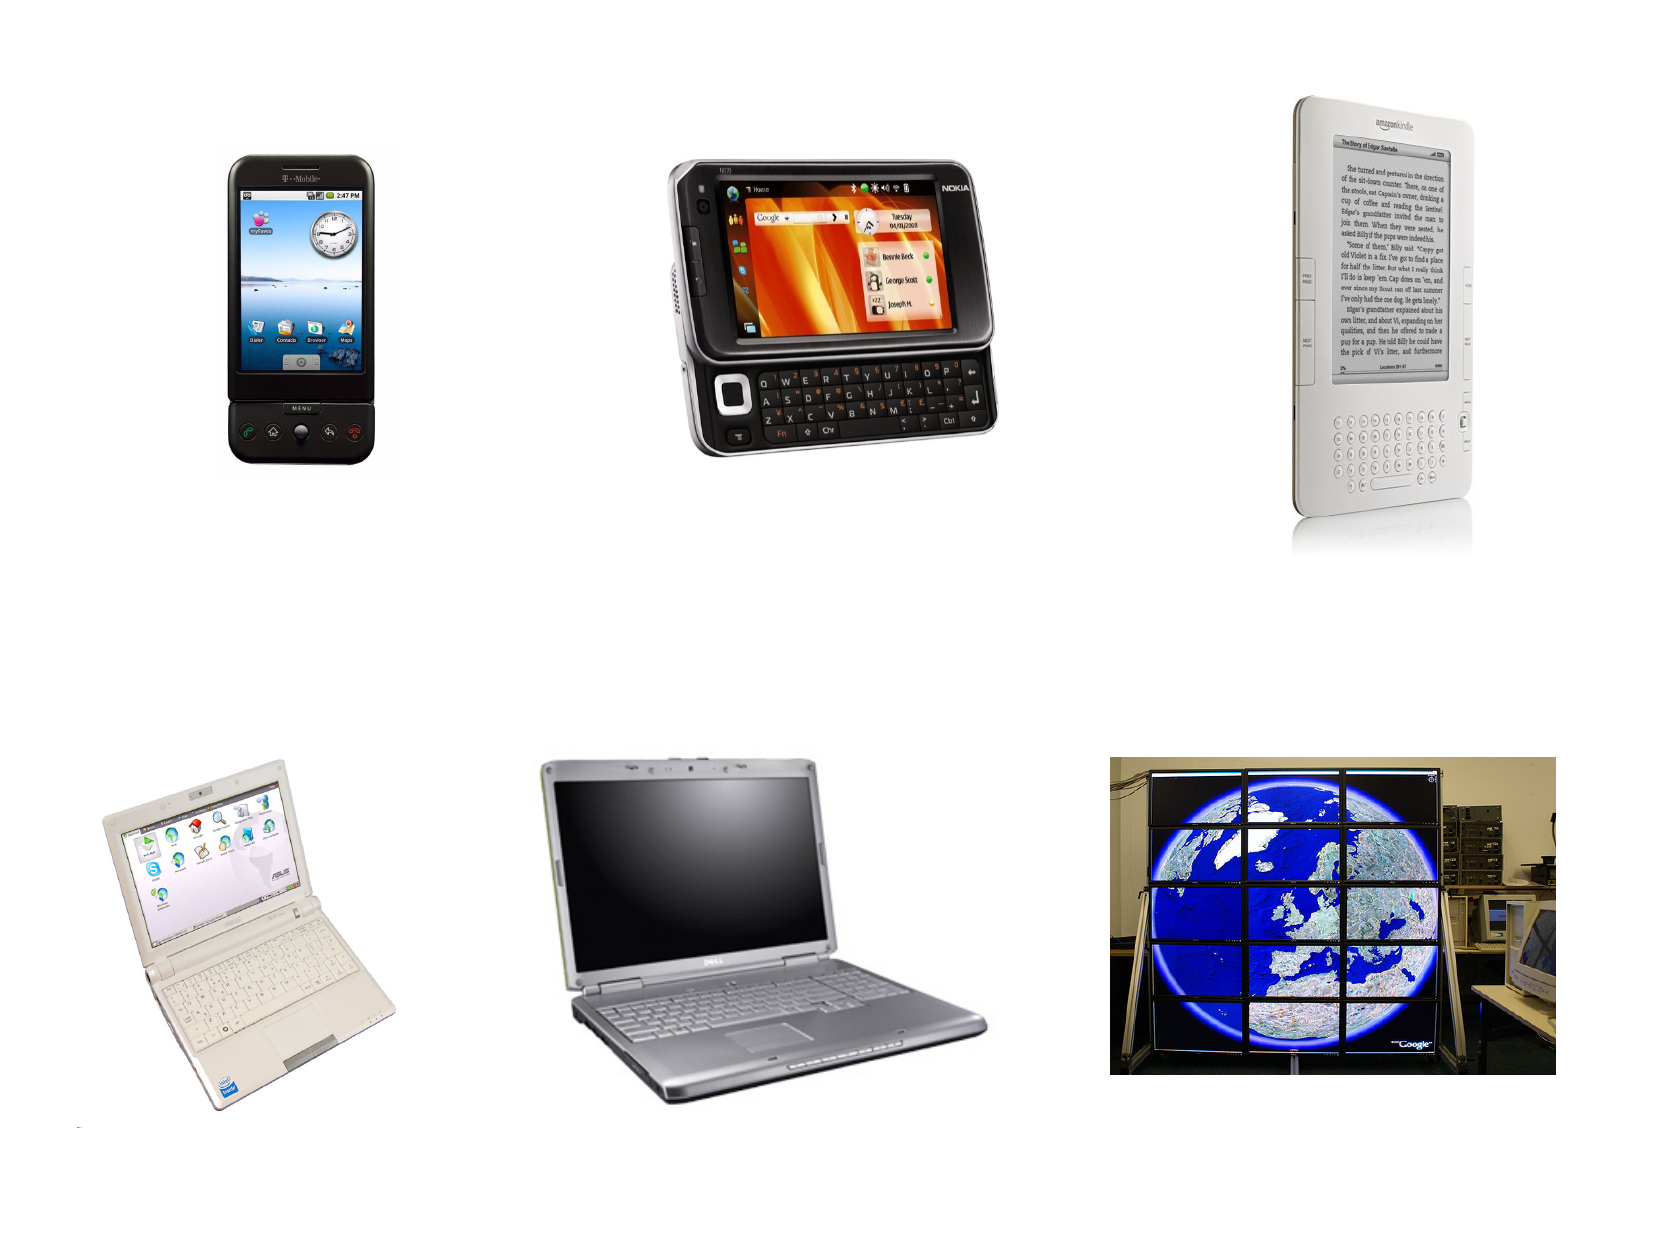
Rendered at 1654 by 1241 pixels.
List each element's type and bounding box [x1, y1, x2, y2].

picture [1141, 80, 1616, 555]
picture [77, 674, 1108, 1191]
picture [647, 157, 1011, 463]
picture [1110, 757, 1556, 1075]
picture [214, 145, 396, 480]
